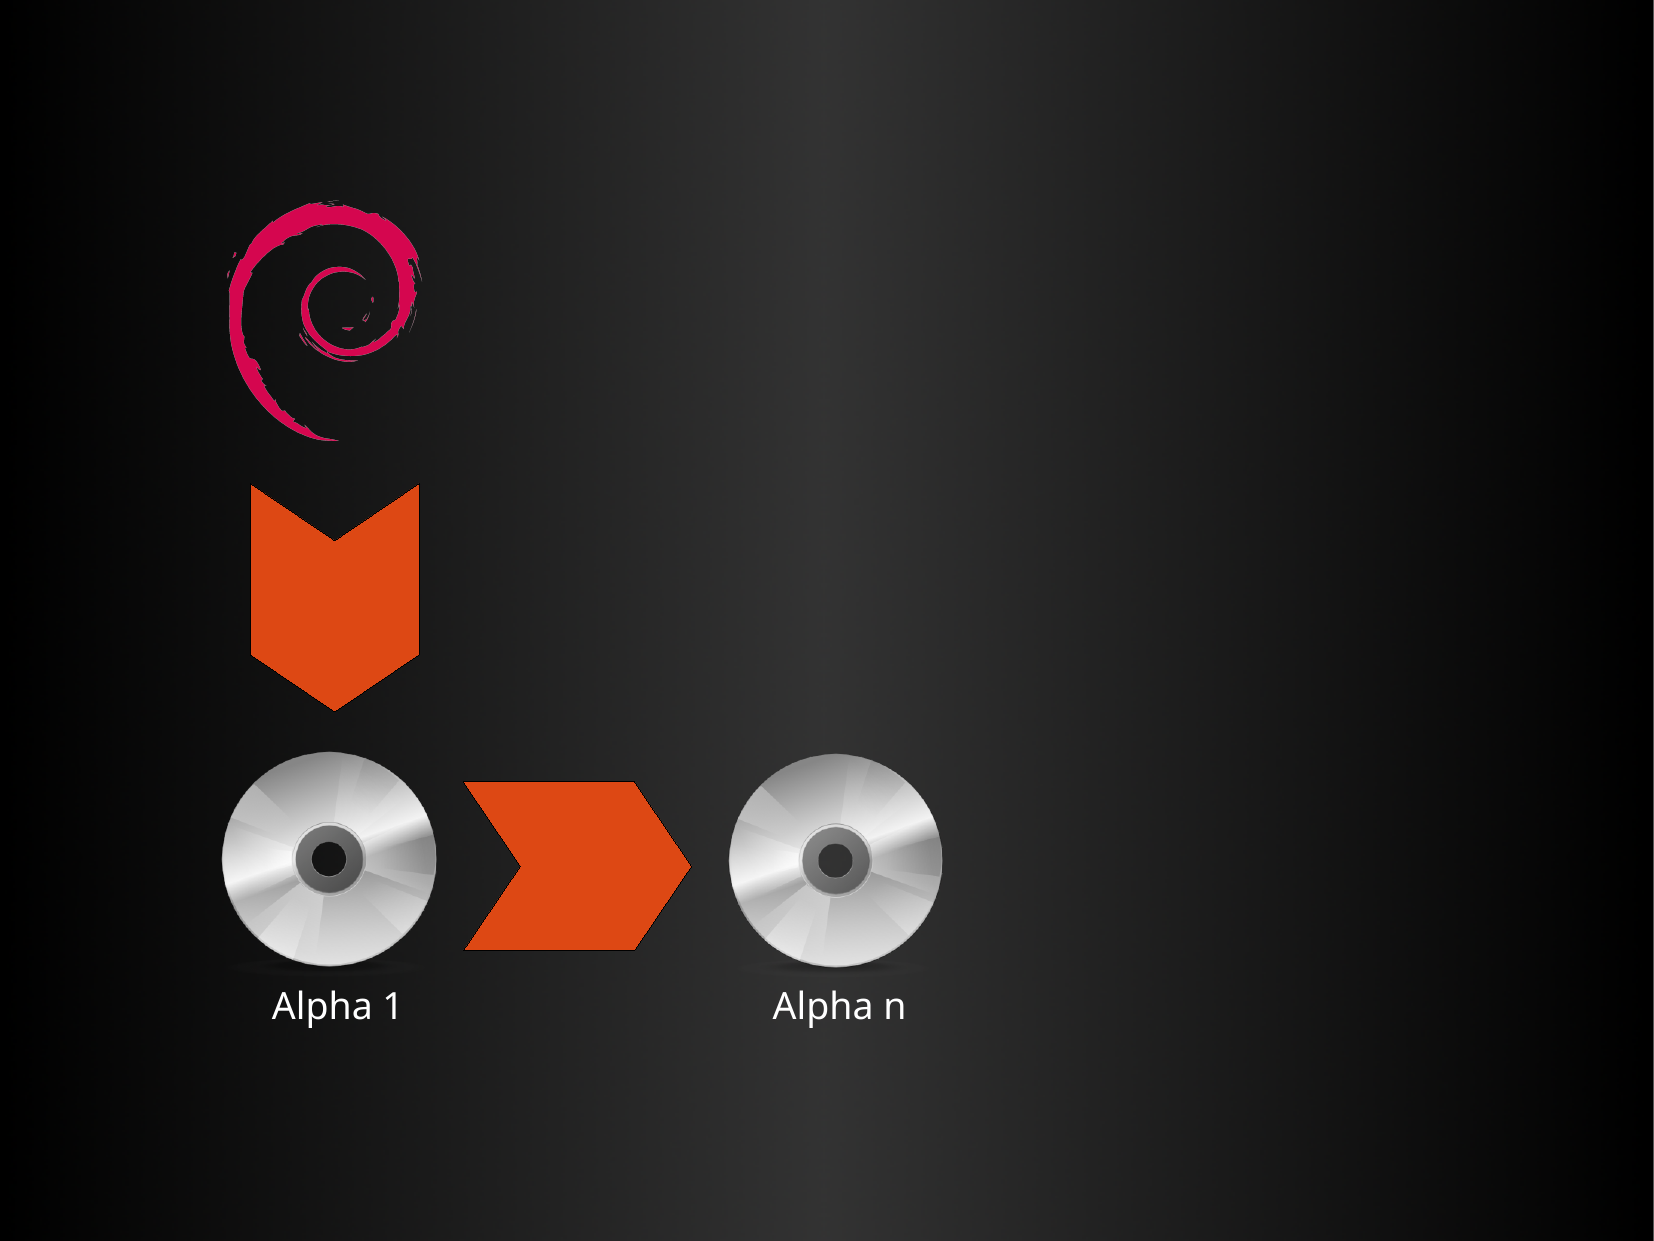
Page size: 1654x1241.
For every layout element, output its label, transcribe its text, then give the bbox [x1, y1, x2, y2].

text_box [250, 483, 420, 712]
picture [0, 0, 1654, 1241]
text_box Alpha n [757, 972, 923, 1034]
text_box [463, 781, 692, 951]
text_box Alpha 1 [257, 972, 422, 1030]
